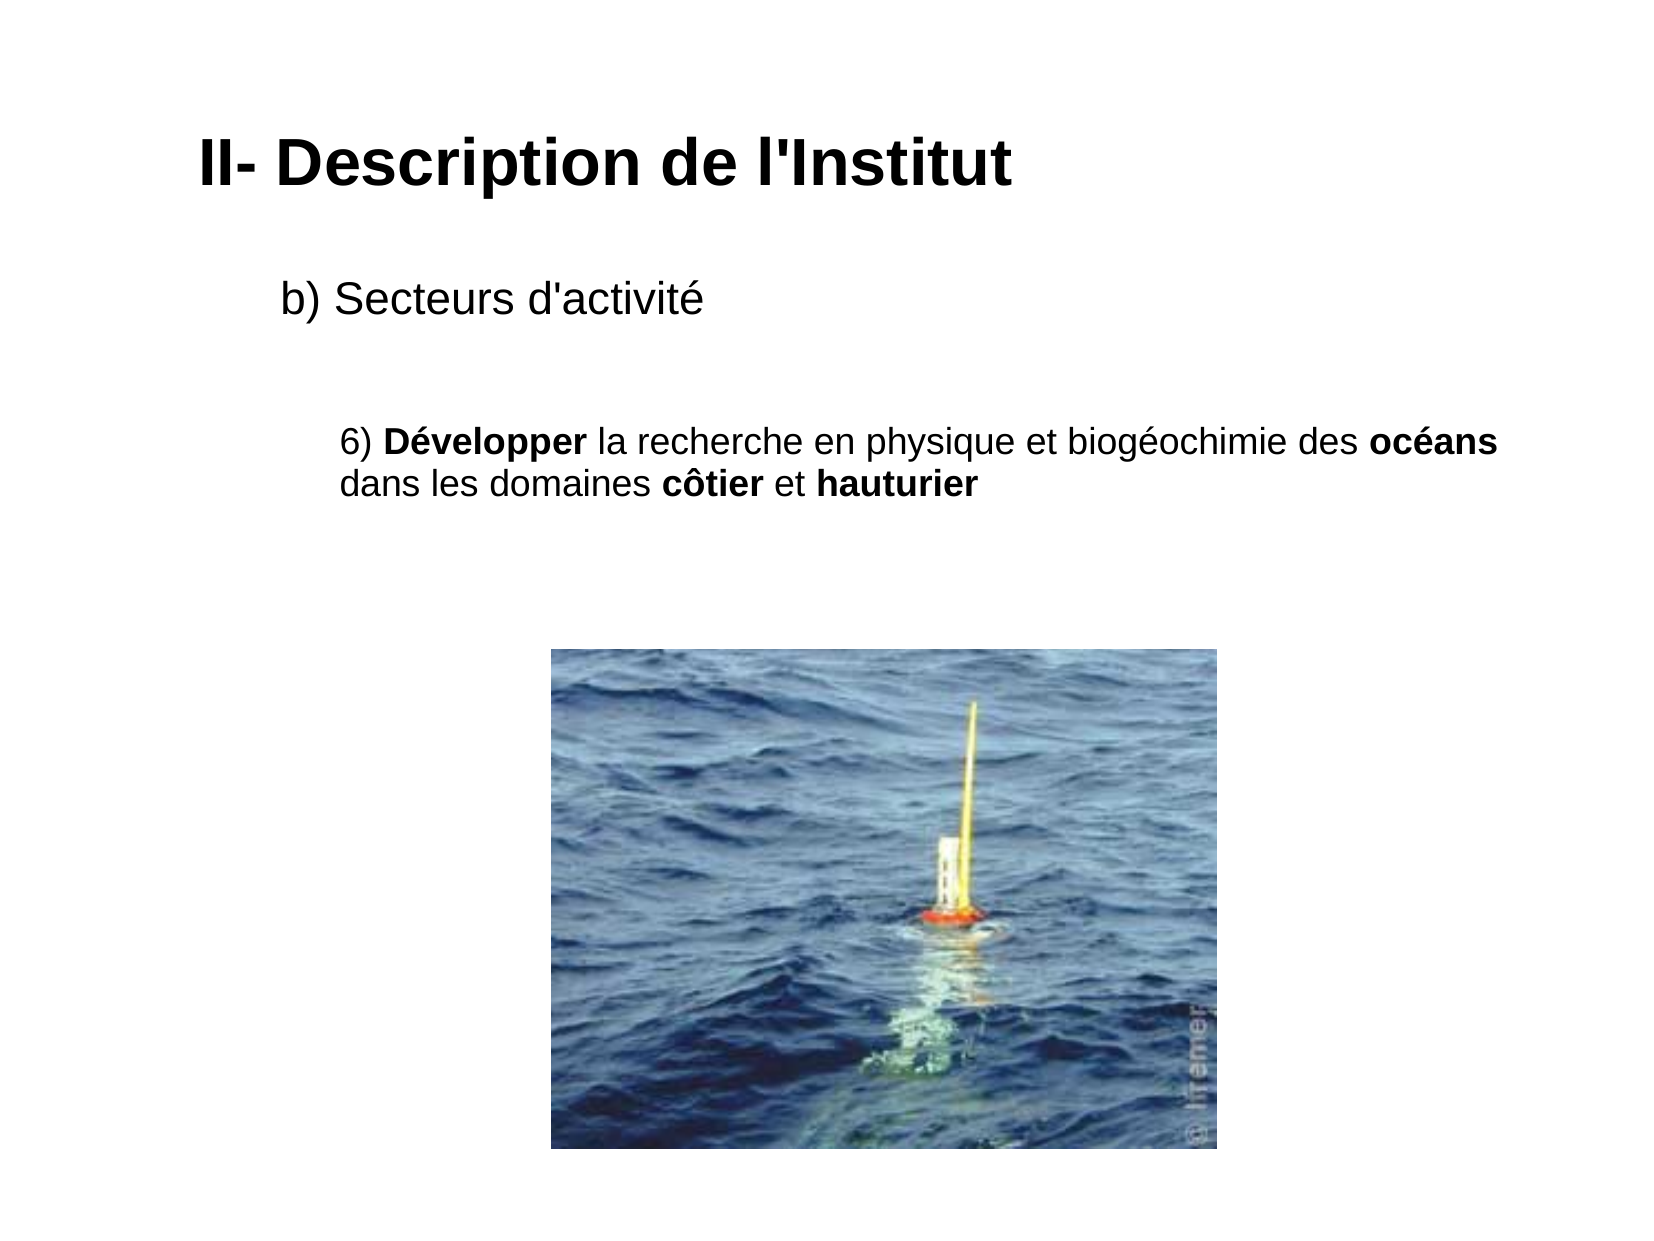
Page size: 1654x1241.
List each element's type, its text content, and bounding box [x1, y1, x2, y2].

text_box b) Secteurs d'activité [265, 265, 827, 332]
text_box II- Description de l'Institut [183, 117, 1029, 207]
text_box 6) Développer la recherche en physique et biogéochimie des océans dans les domaines côtier et hauturier [324, 413, 1536, 1034]
picture [551, 649, 1217, 1149]
